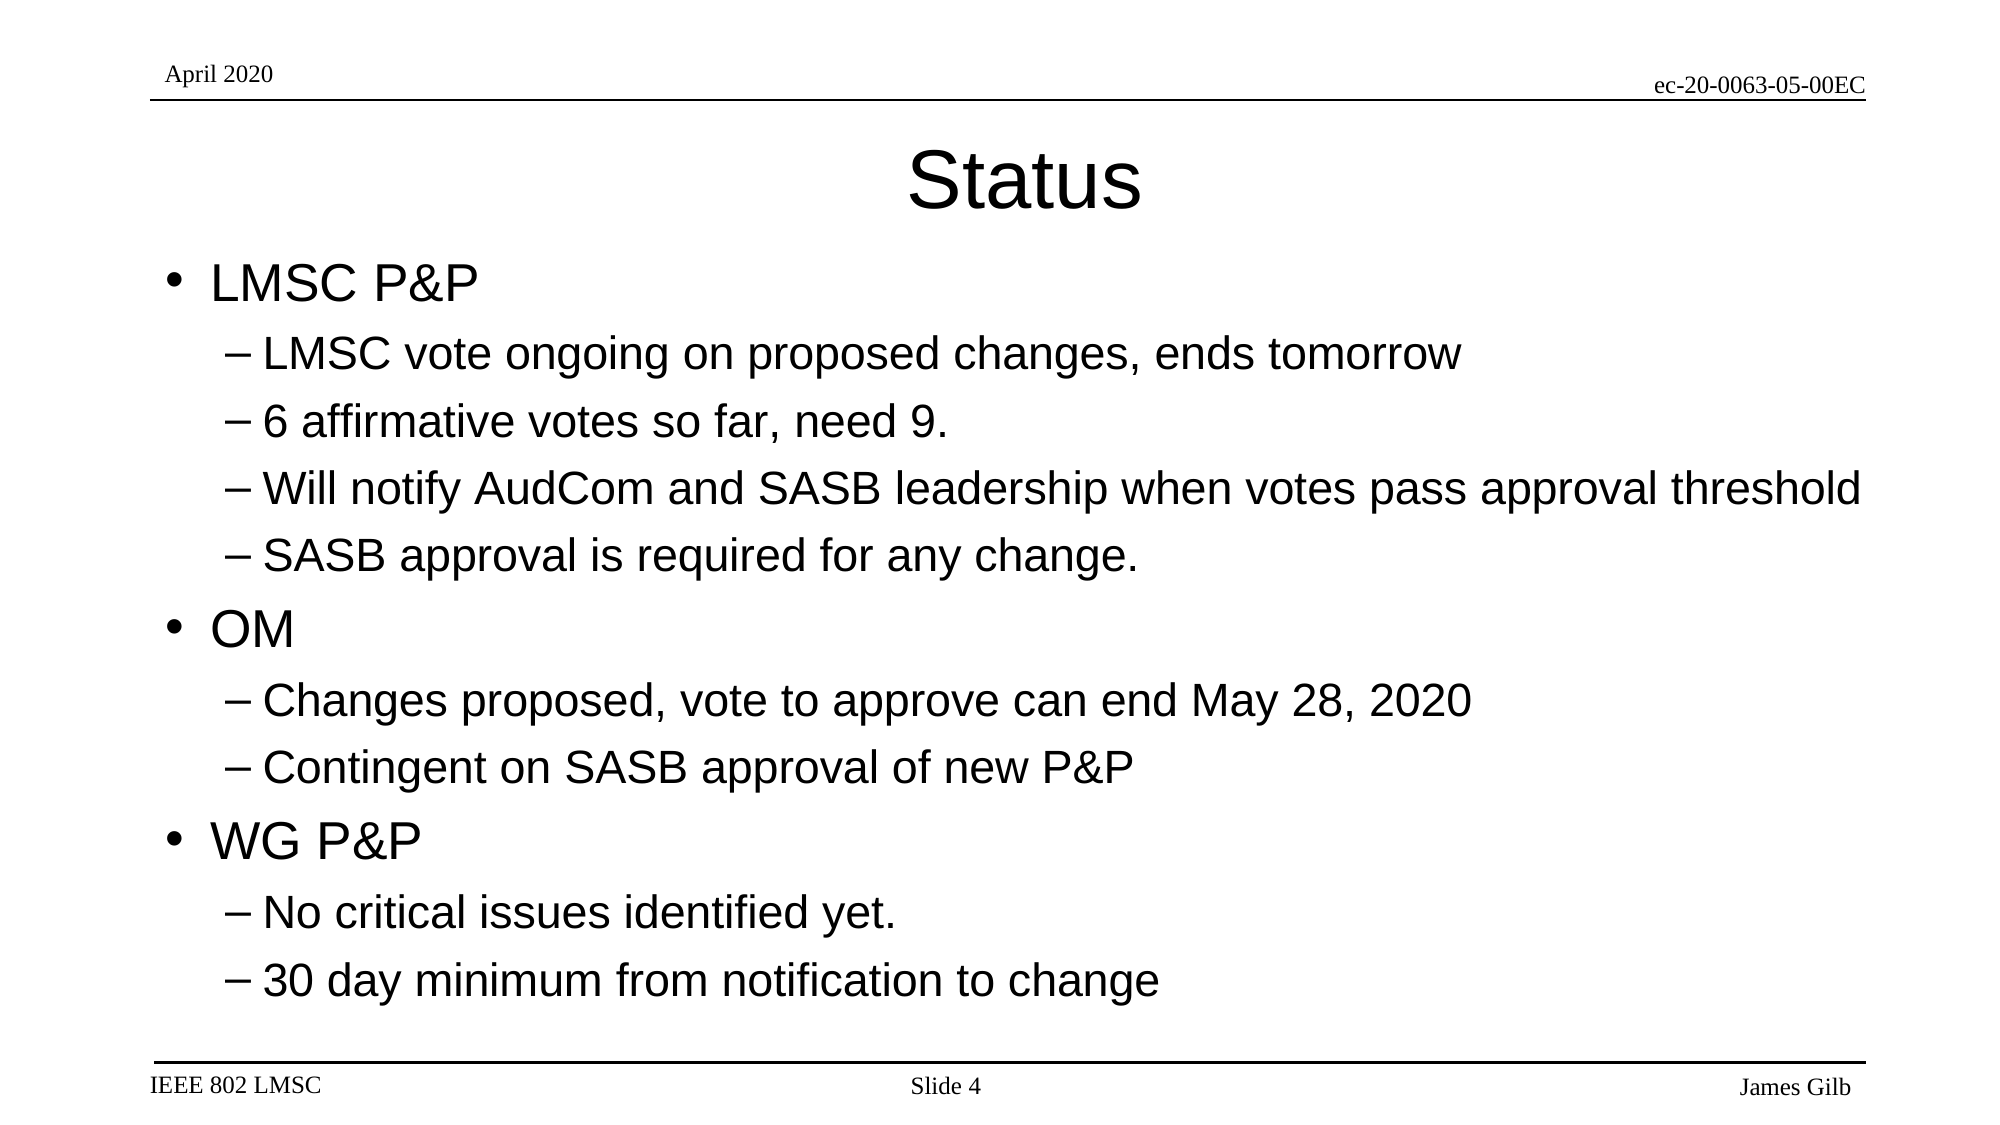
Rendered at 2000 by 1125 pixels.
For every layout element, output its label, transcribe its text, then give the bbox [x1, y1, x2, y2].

list LMSC P&P LMSC vote ongoing on proposed changes, ends tomorrow 6 affirmative votes so far, need 9. Will notify AudCom and SASB leadership when votes pass approval threshold SASB approval is required for any change. OM Changes proposed, vote to approve can end May 28, 2020 Contingent on SASB approval of new P&P WG P&P No critical issues identified yet. 30 day minimum from notification to change [149, 239, 1900, 1051]
title Status [149, 112, 1900, 238]
